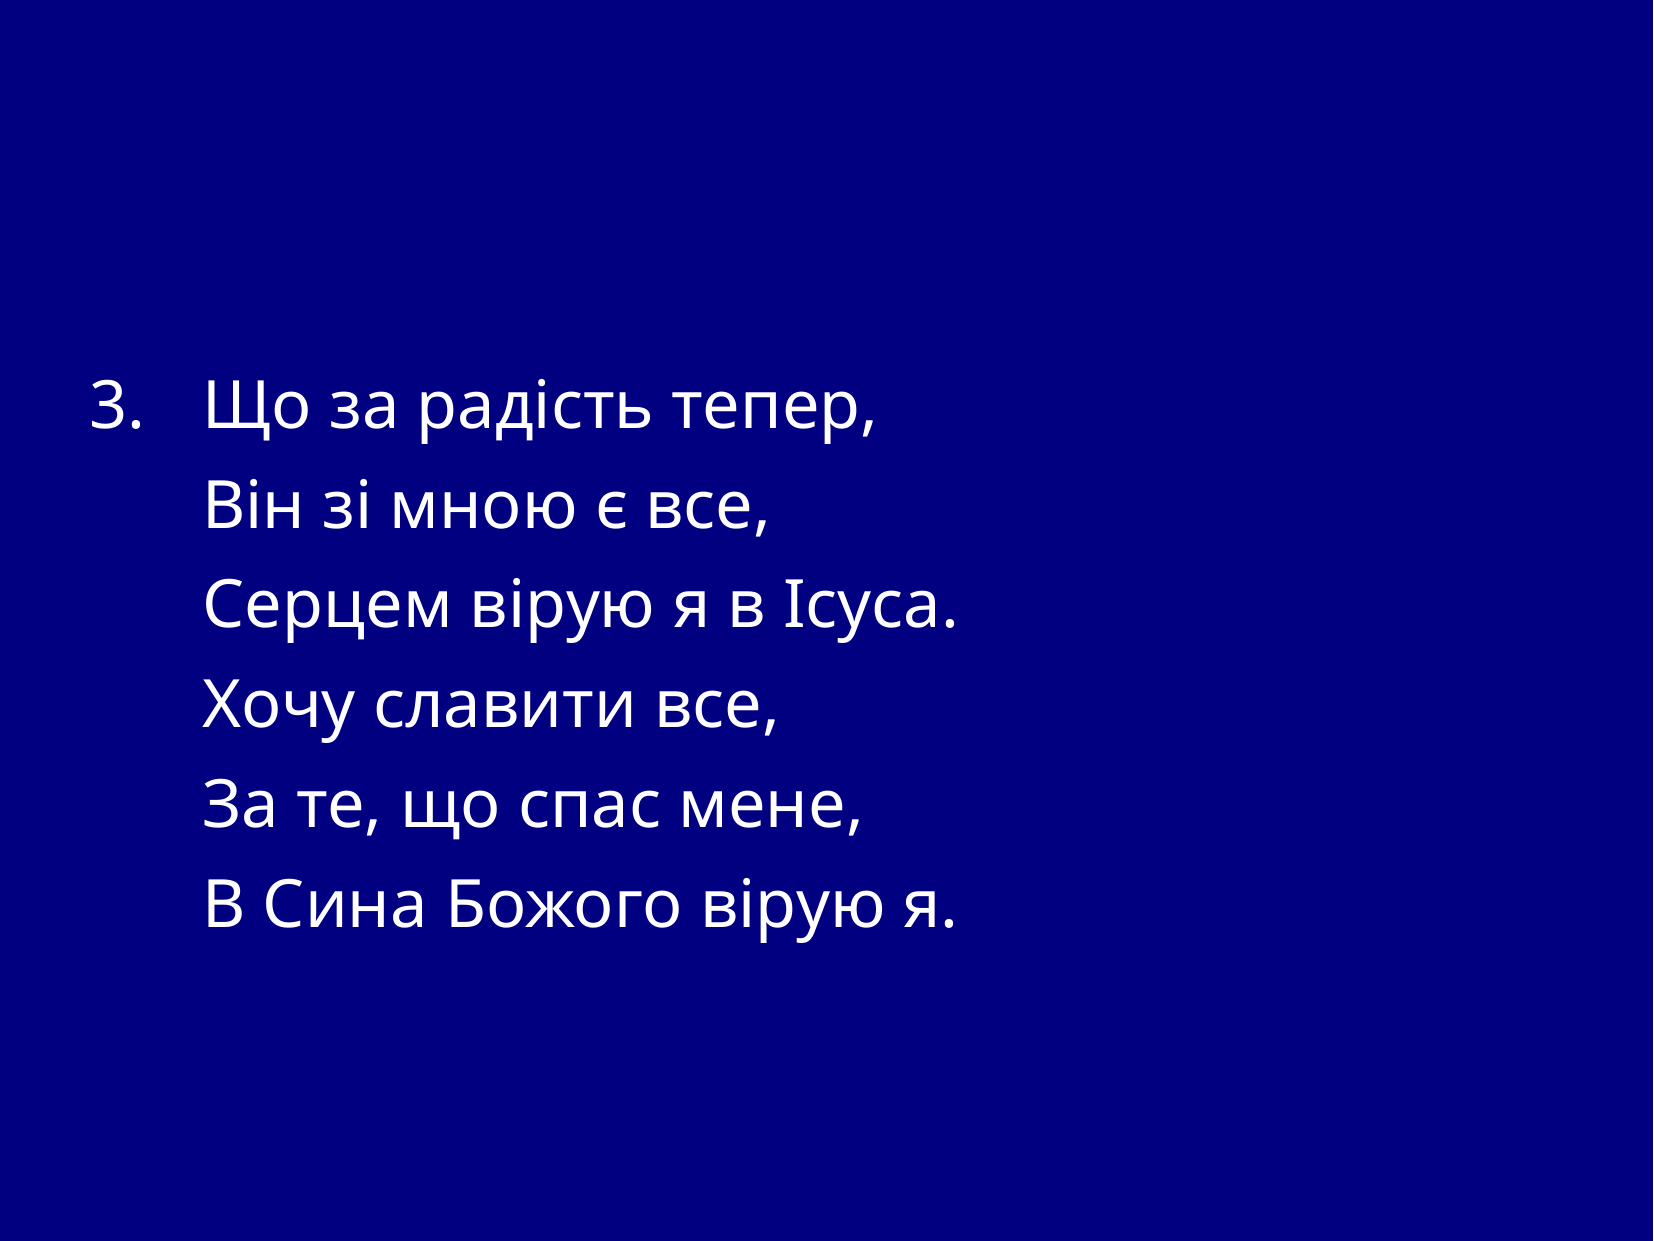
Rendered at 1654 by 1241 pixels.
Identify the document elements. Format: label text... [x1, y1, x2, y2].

text_box 3. Що за радість тепер, Він зі мною є все, Серцем вірую я в Ісуса. Хочу славити все, За те, що спас мене, В Сина Божого вірую я. [75, 150, 1576, 1163]
